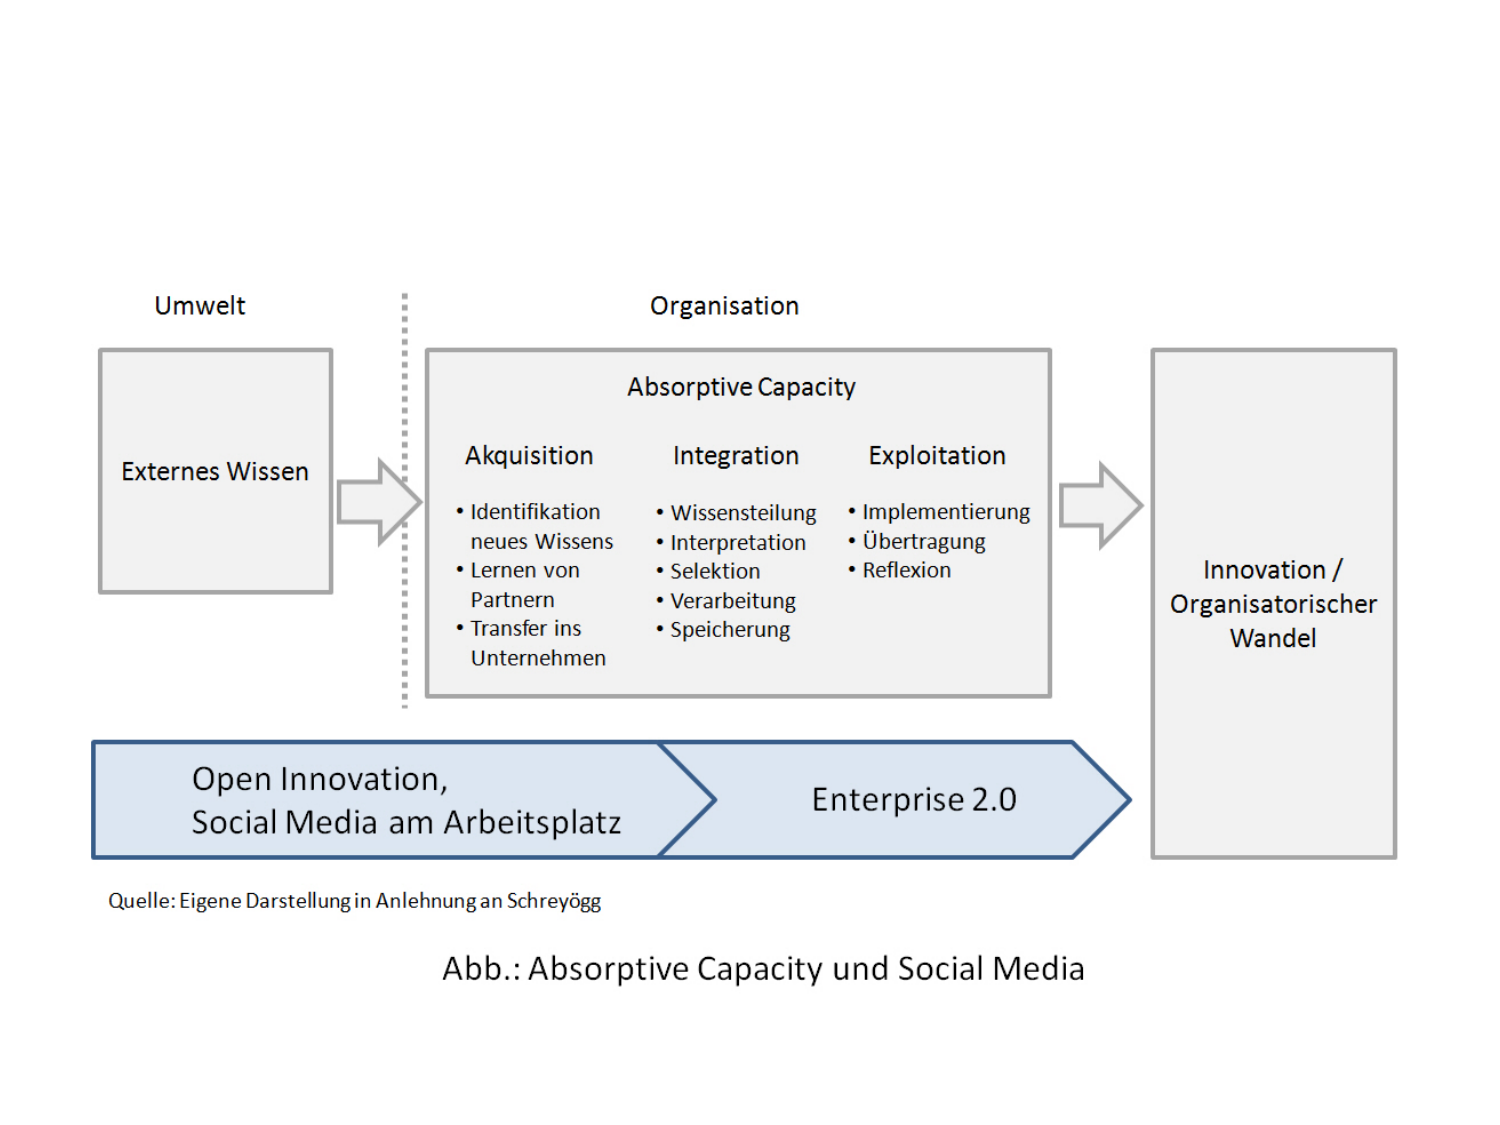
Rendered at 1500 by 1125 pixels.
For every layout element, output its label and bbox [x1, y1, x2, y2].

picture [82, 262, 1418, 1005]
